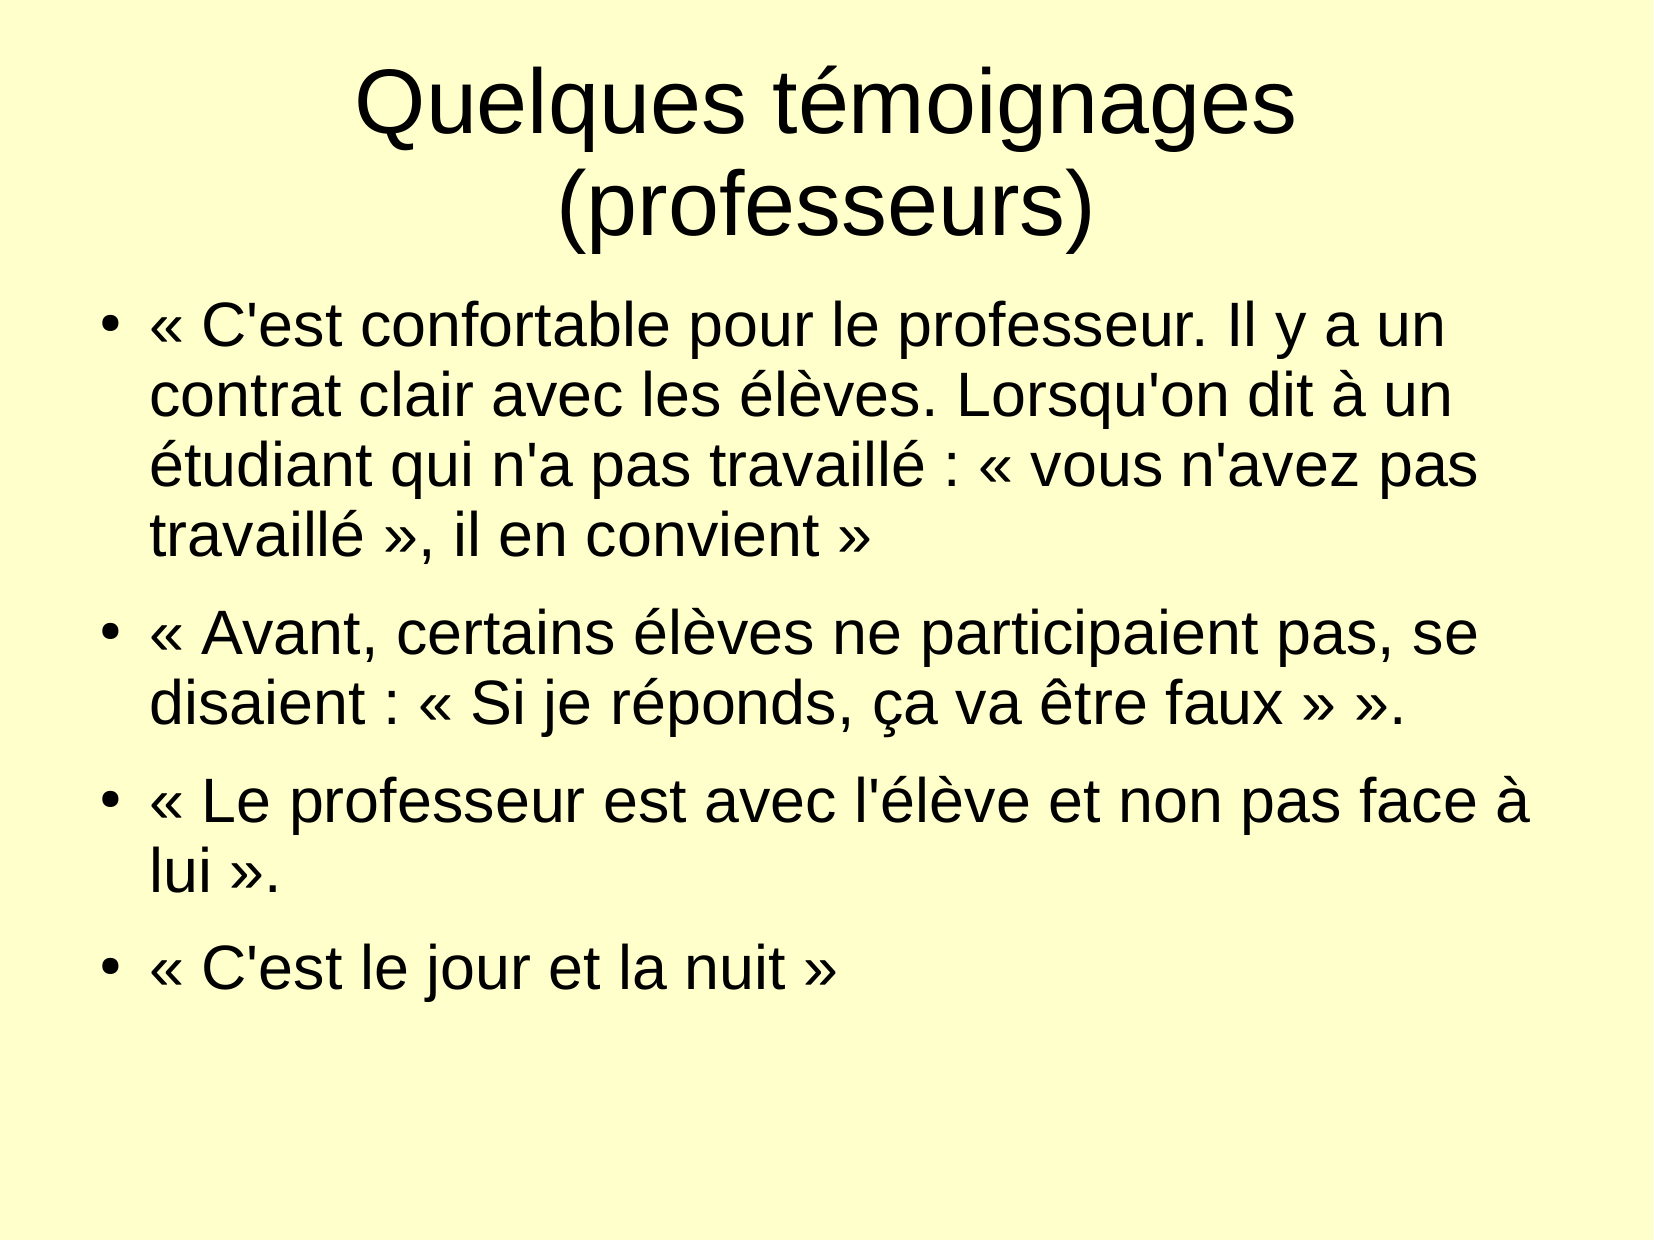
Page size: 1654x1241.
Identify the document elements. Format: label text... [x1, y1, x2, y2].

list « C'est confortable pour le professeur. Il y a un contrat clair avec les élèves. Lorsqu'on dit à un étudiant qui n'a pas travaillé : « vous n'avez pas travaillé », il en convient » « Avant, certains élèves ne participaient pas, se disaient : « Si je réponds, ça va être faux » ». « Le professeur est avec l'élève et non pas face à lui ». « C'est le jour et la nuit » [82, 290, 1571, 1010]
title Quelques témoignages (professeurs) [82, 49, 1571, 257]
